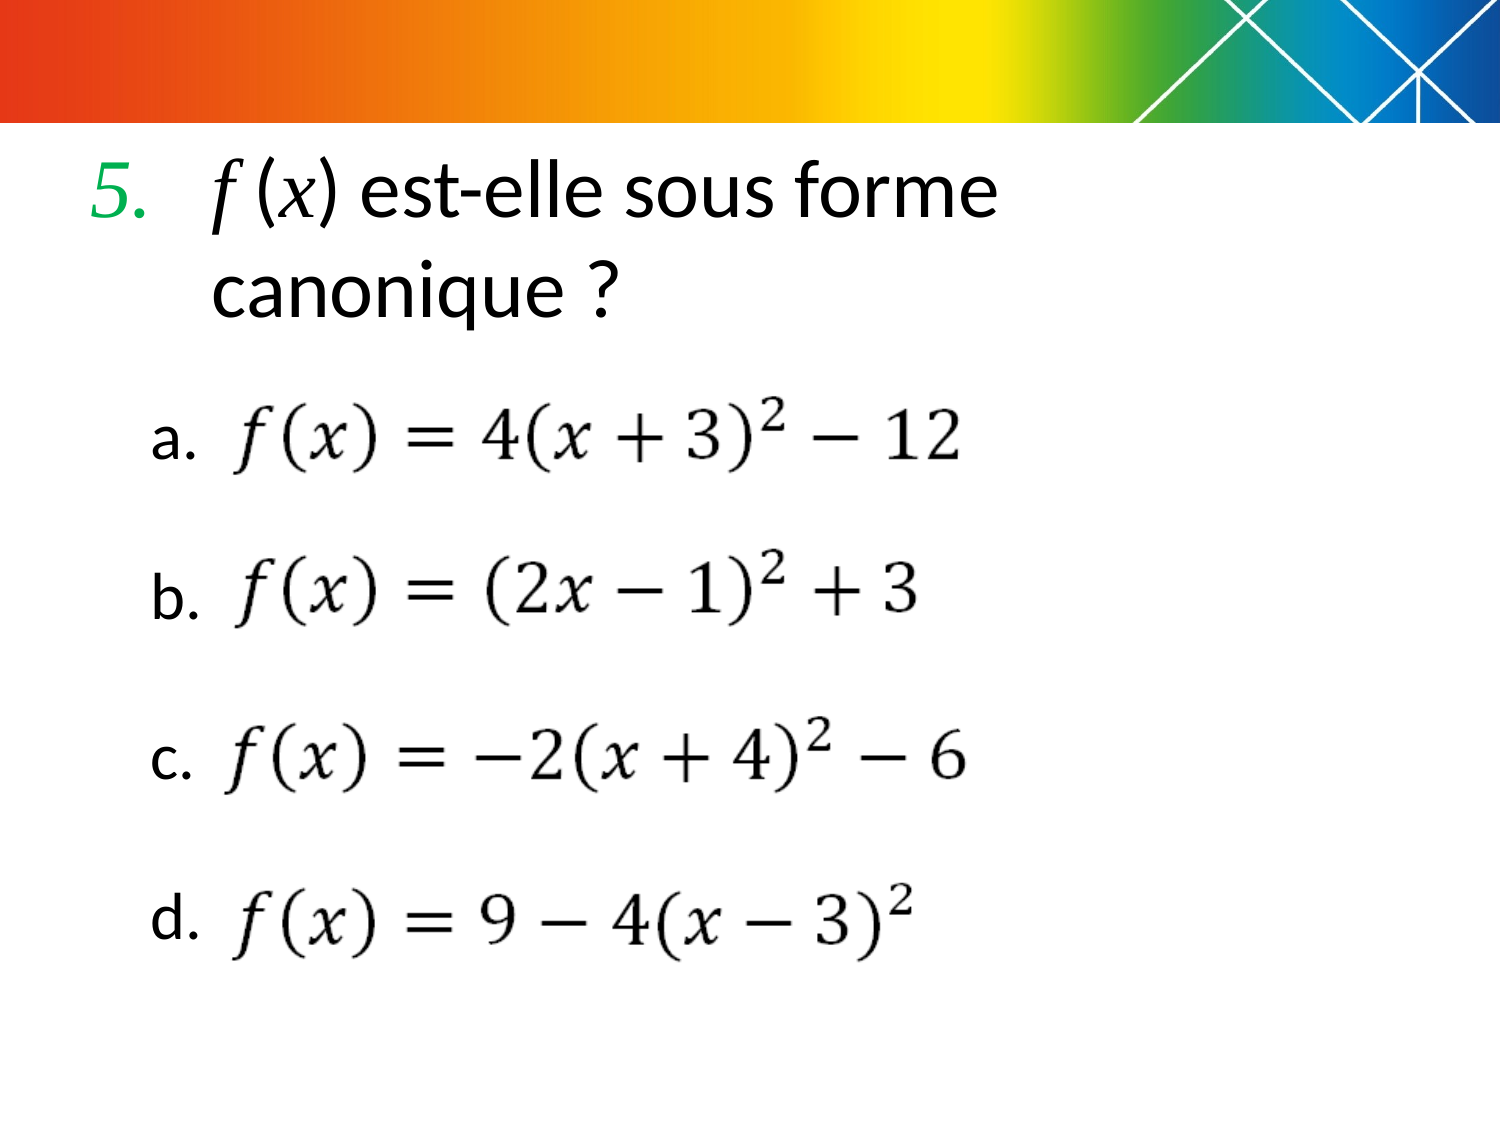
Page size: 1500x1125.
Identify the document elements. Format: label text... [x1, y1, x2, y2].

text_box a. b. c. d. [135, 385, 691, 1041]
picture [1340, 0, 1500, 123]
picture [218, 538, 947, 638]
picture [0, 0, 1359, 123]
picture [206, 869, 935, 975]
picture [206, 704, 1001, 806]
title f (x) est-elle sous forme canonique ? [75, 126, 1426, 342]
picture [218, 373, 994, 497]
